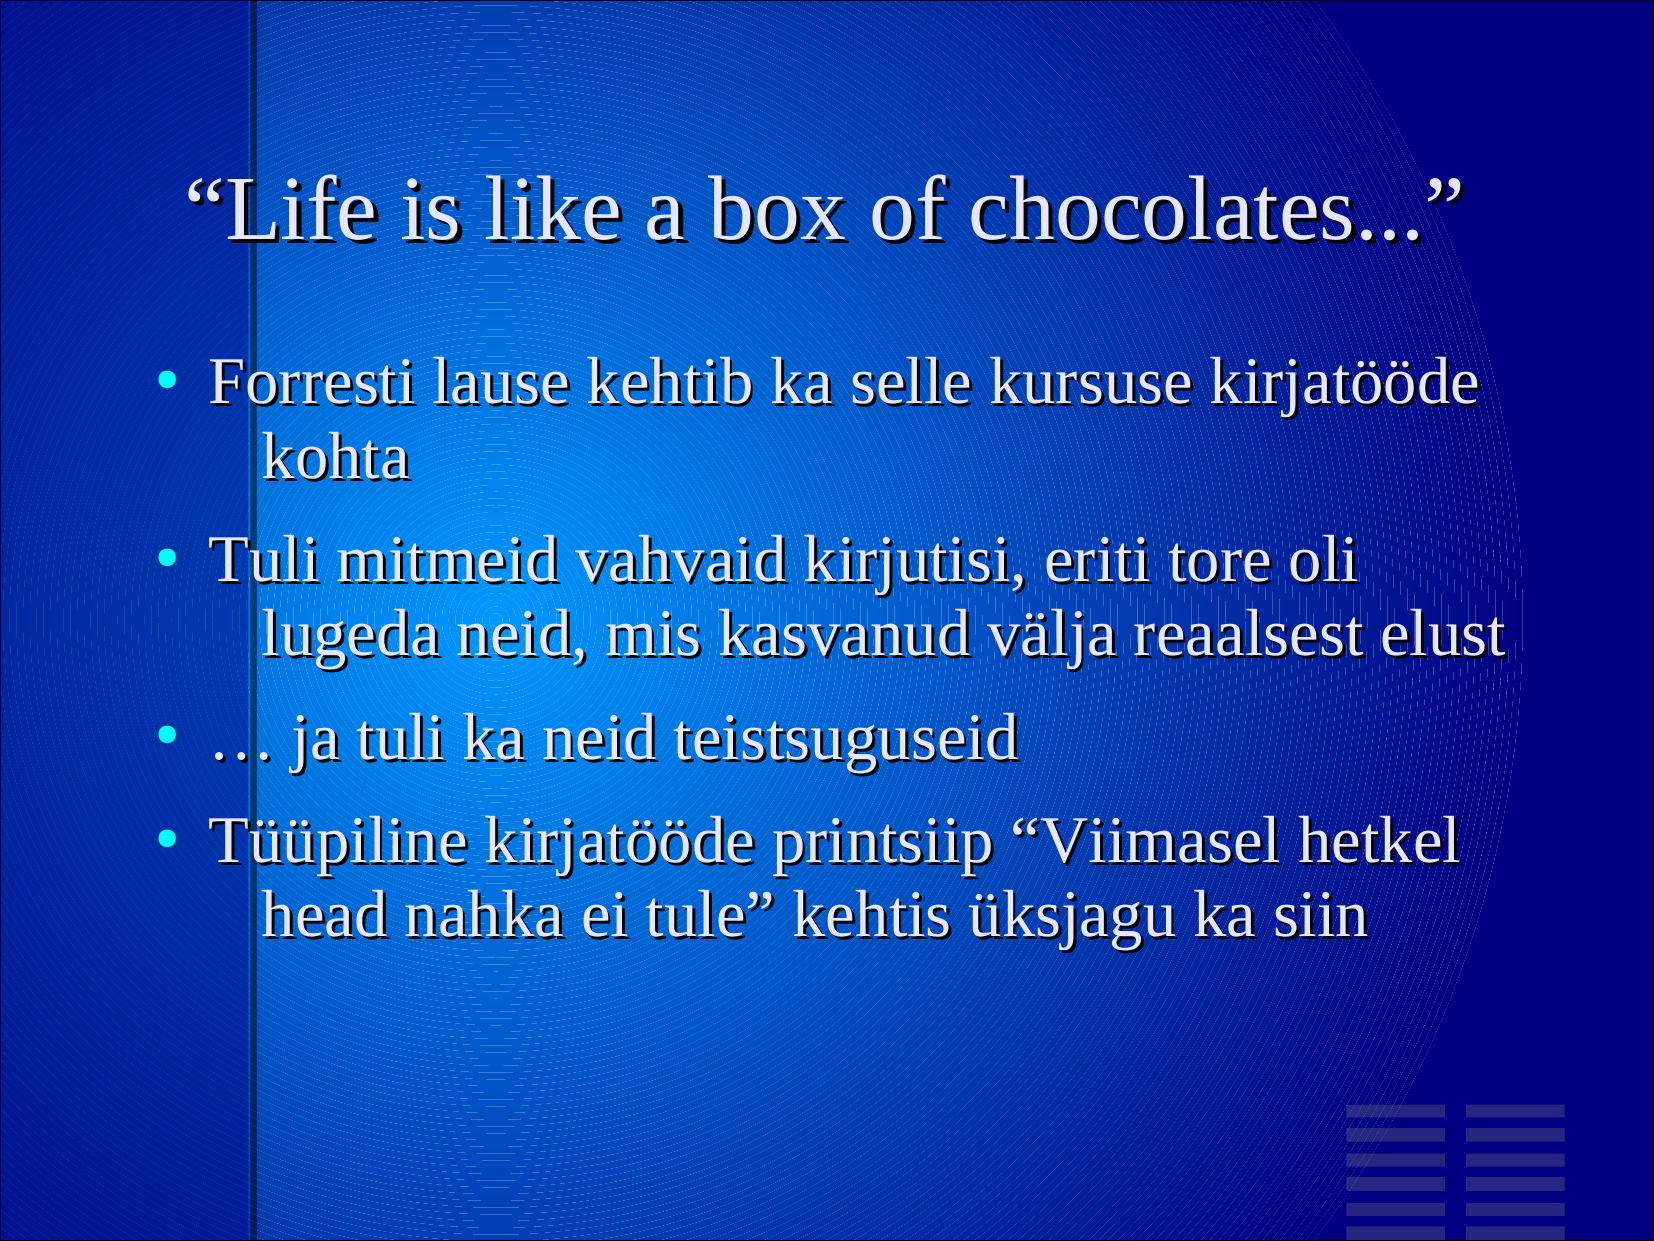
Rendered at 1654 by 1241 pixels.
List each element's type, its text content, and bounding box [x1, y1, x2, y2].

title “Life is like a box of chocolates...” [119, 104, 1533, 313]
list Forresti lause kehtib ka selle kursuse kirjatööde kohta Tuli mitmeid vahvaid kirjutisi, eriti tore oli lugeda neid, mis kasvanud välja reaalsest elust … ja tuli ka neid teistsuguseid Tüüpiline kirjatööde printsiip “Viimasel hetkel head nahka ei tule” kehtis üksjagu ka siin [119, 344, 1533, 1126]
